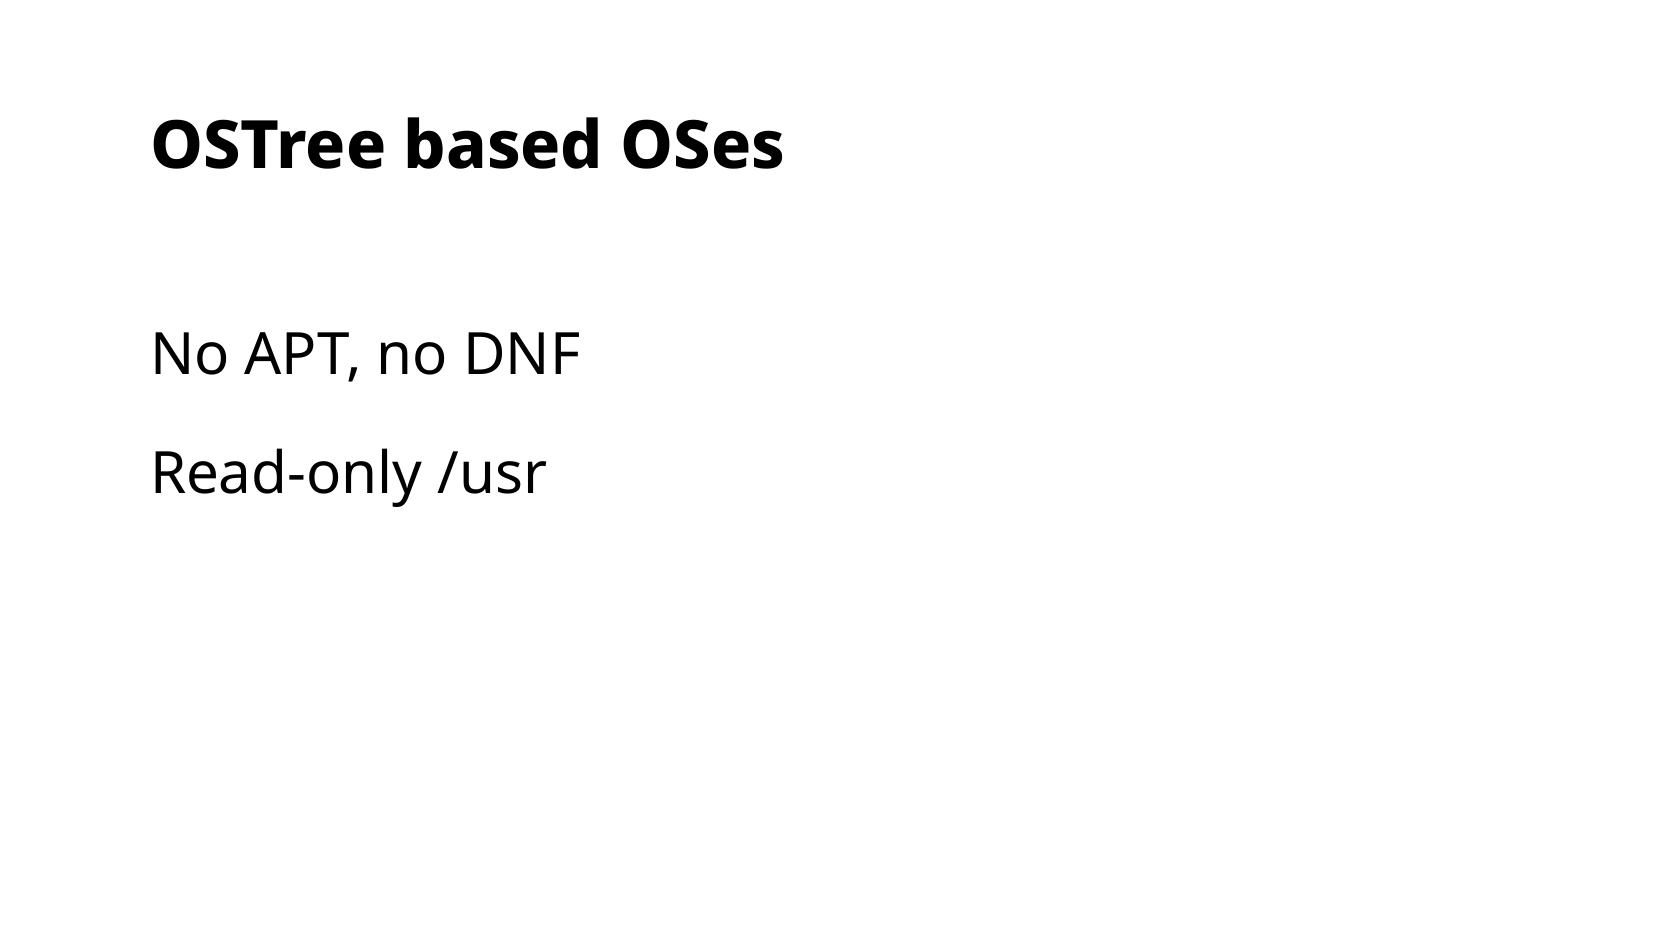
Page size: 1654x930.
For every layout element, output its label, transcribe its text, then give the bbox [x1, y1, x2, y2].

subtitle No APT, no DNF Read-only /usr [150, 272, 1501, 812]
title OSTree based OSes [150, 107, 1501, 188]
